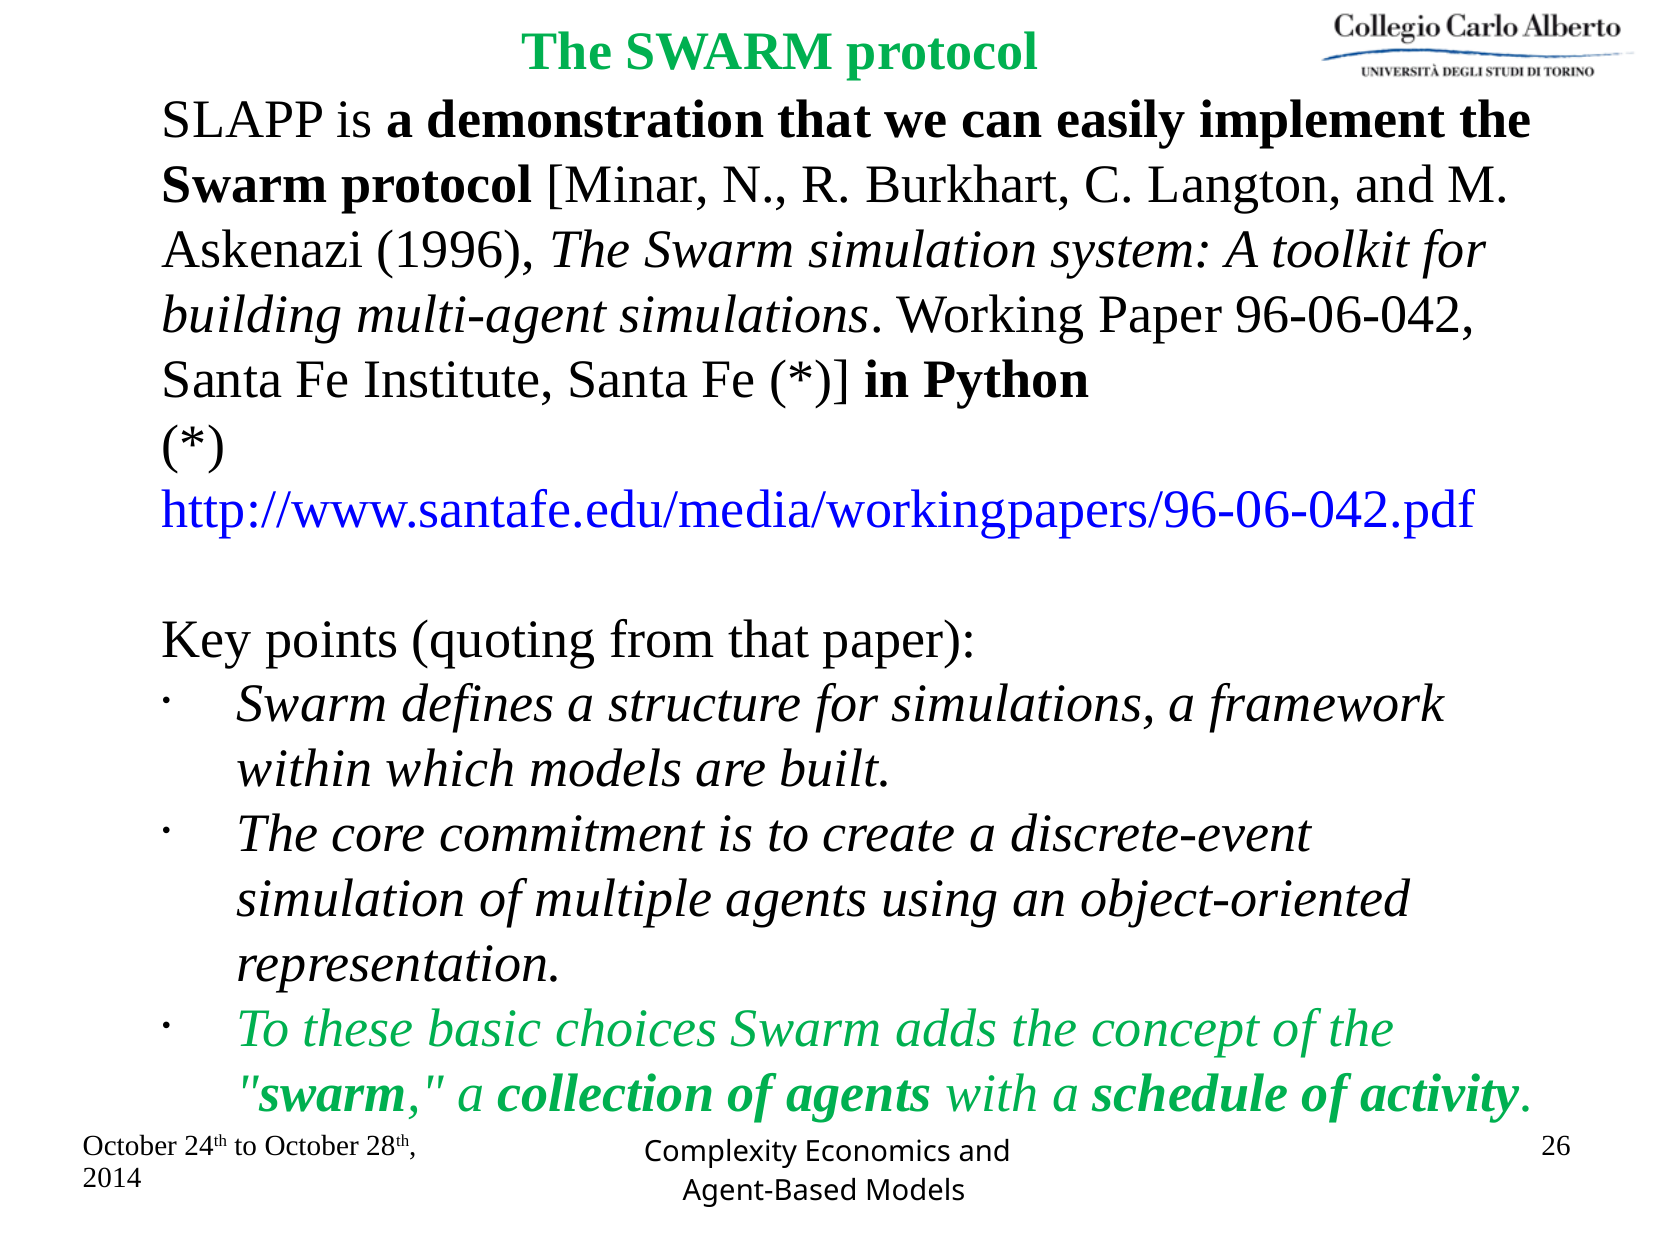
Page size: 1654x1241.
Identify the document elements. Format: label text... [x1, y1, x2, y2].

text_box The SWARM protocol [506, 7, 1082, 75]
picture [1312, 0, 1645, 92]
text_box SLAPP is a demonstration that we can easily implement the Swarm protocol [Minar, N., R. Burkhart, C. Langton, and M. Askenazi (1996), The Swarm simulation system: A toolkit for building multi-agent simulations. Working Paper 96-06-042, Santa Fe Institute, Santa Fe (*)] in Python (*) http://www.santafe.edu/media/workingpapers/96-06-042.pdf Key points (quoting from that paper): Swarm defines a structure for simulations, a framework within which models are built. The core commitment is to create a discrete-event simulation of multiple agents using an object-oriented representation. To these basic choices Swarm adds the concept of the "swarm," a collection of agents with a schedule of activity. [147, 75, 1554, 929]
